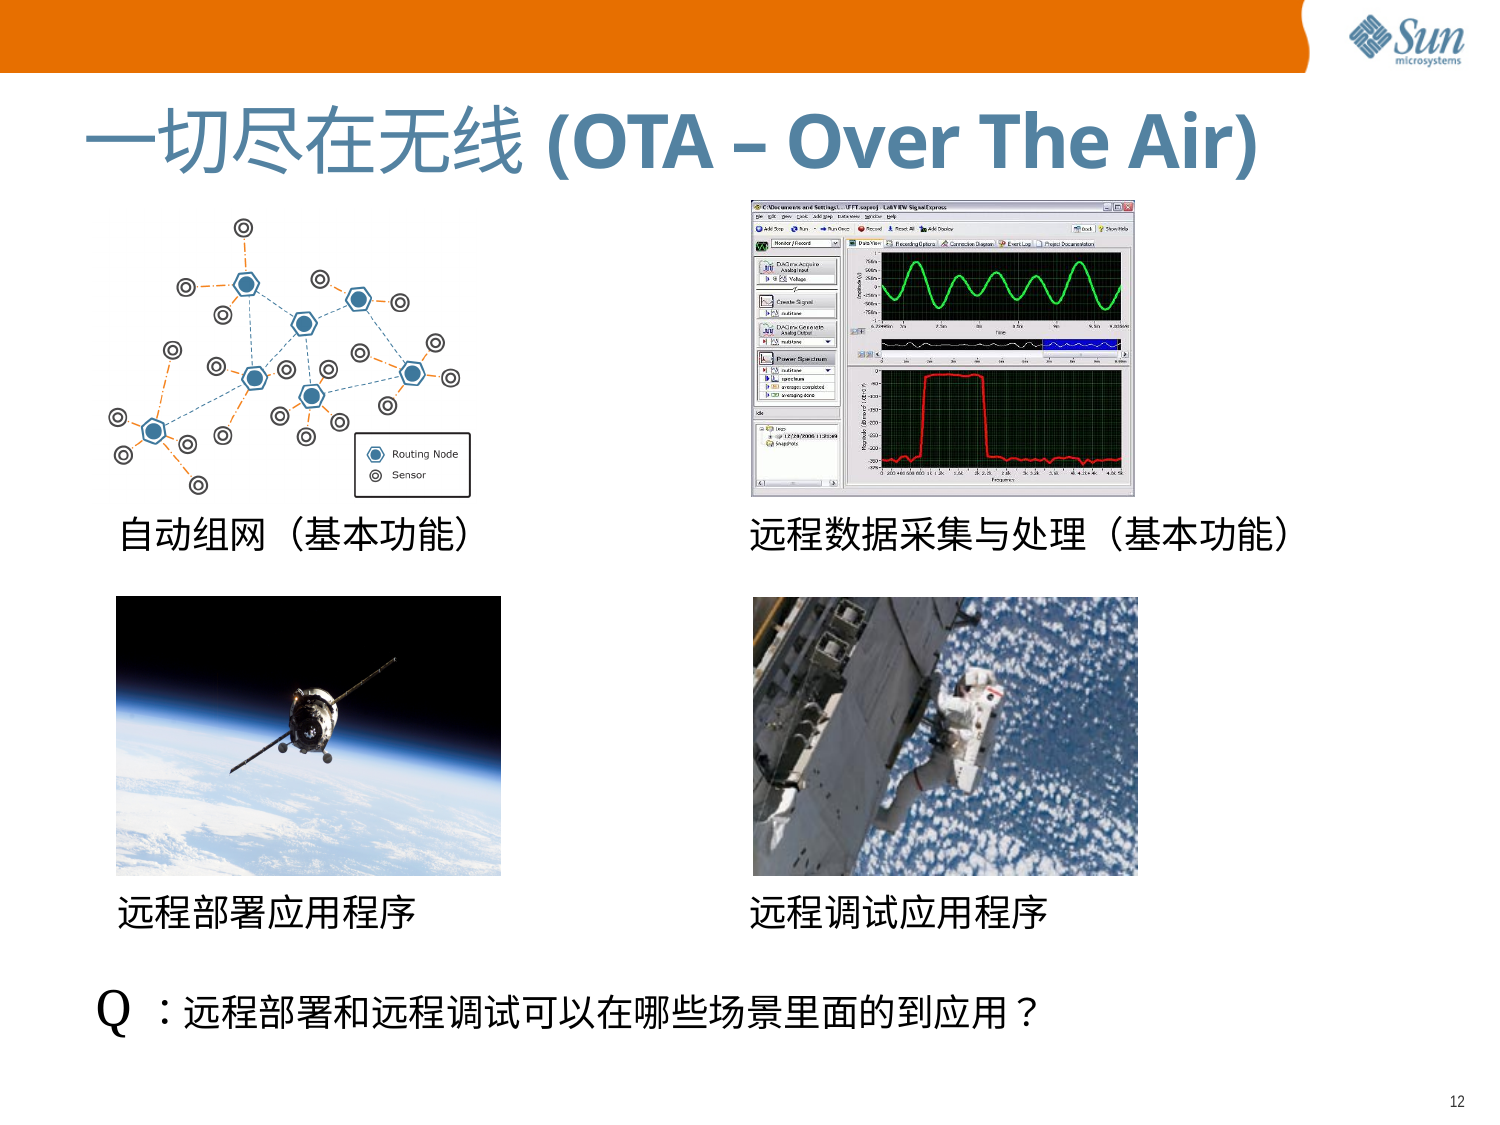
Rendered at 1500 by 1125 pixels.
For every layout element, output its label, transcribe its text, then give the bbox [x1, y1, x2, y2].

text_box 自动组网（基本功能） [117, 514, 681, 557]
text_box Q：远程部署和远程调试可以在哪些场景里面的到应用？ [95, 980, 1032, 1038]
picture [753, 597, 1138, 876]
picture [116, 596, 501, 877]
picture [0, 0, 1500, 73]
picture [92, 208, 477, 505]
picture [751, 200, 1135, 497]
title 一切尽在无线(OTA – Over The Air) [83, 94, 1446, 199]
text_box 远程部署应用程序 [117, 891, 681, 935]
text_box 远程数据采集与处理（基本功能） [749, 513, 1312, 557]
text_box 远程调试应用程序 [749, 891, 1312, 935]
